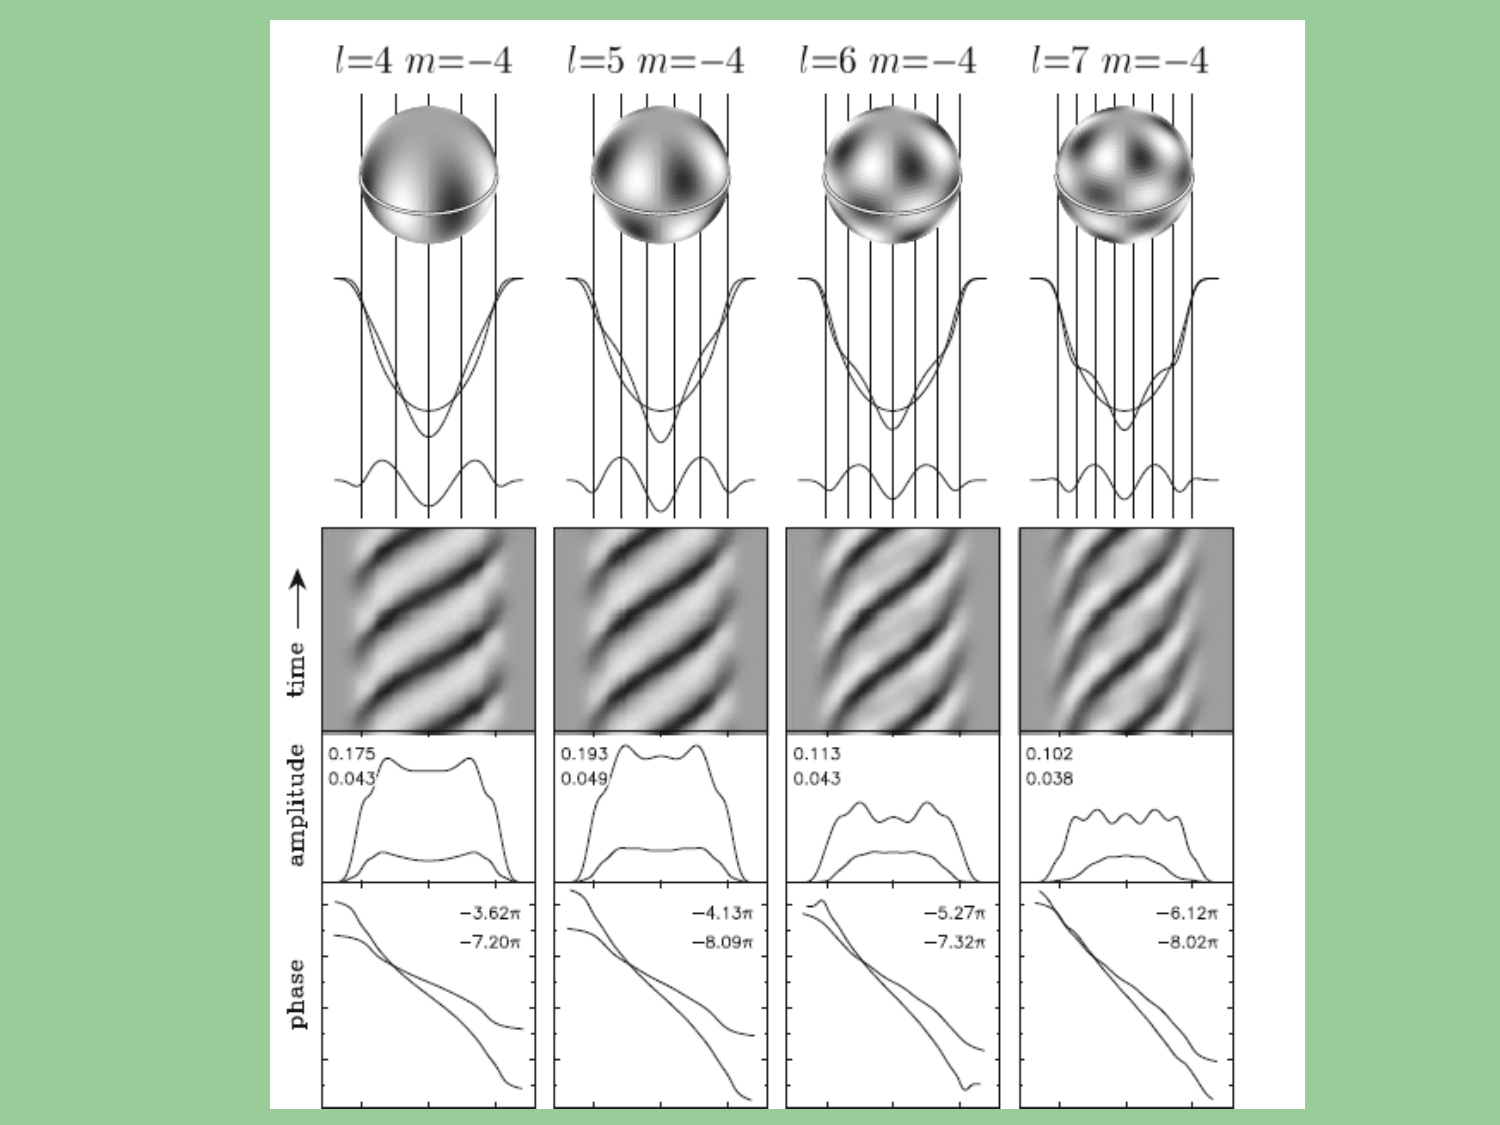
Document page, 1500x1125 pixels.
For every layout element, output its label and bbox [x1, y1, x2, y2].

picture [270, 20, 1305, 1109]
